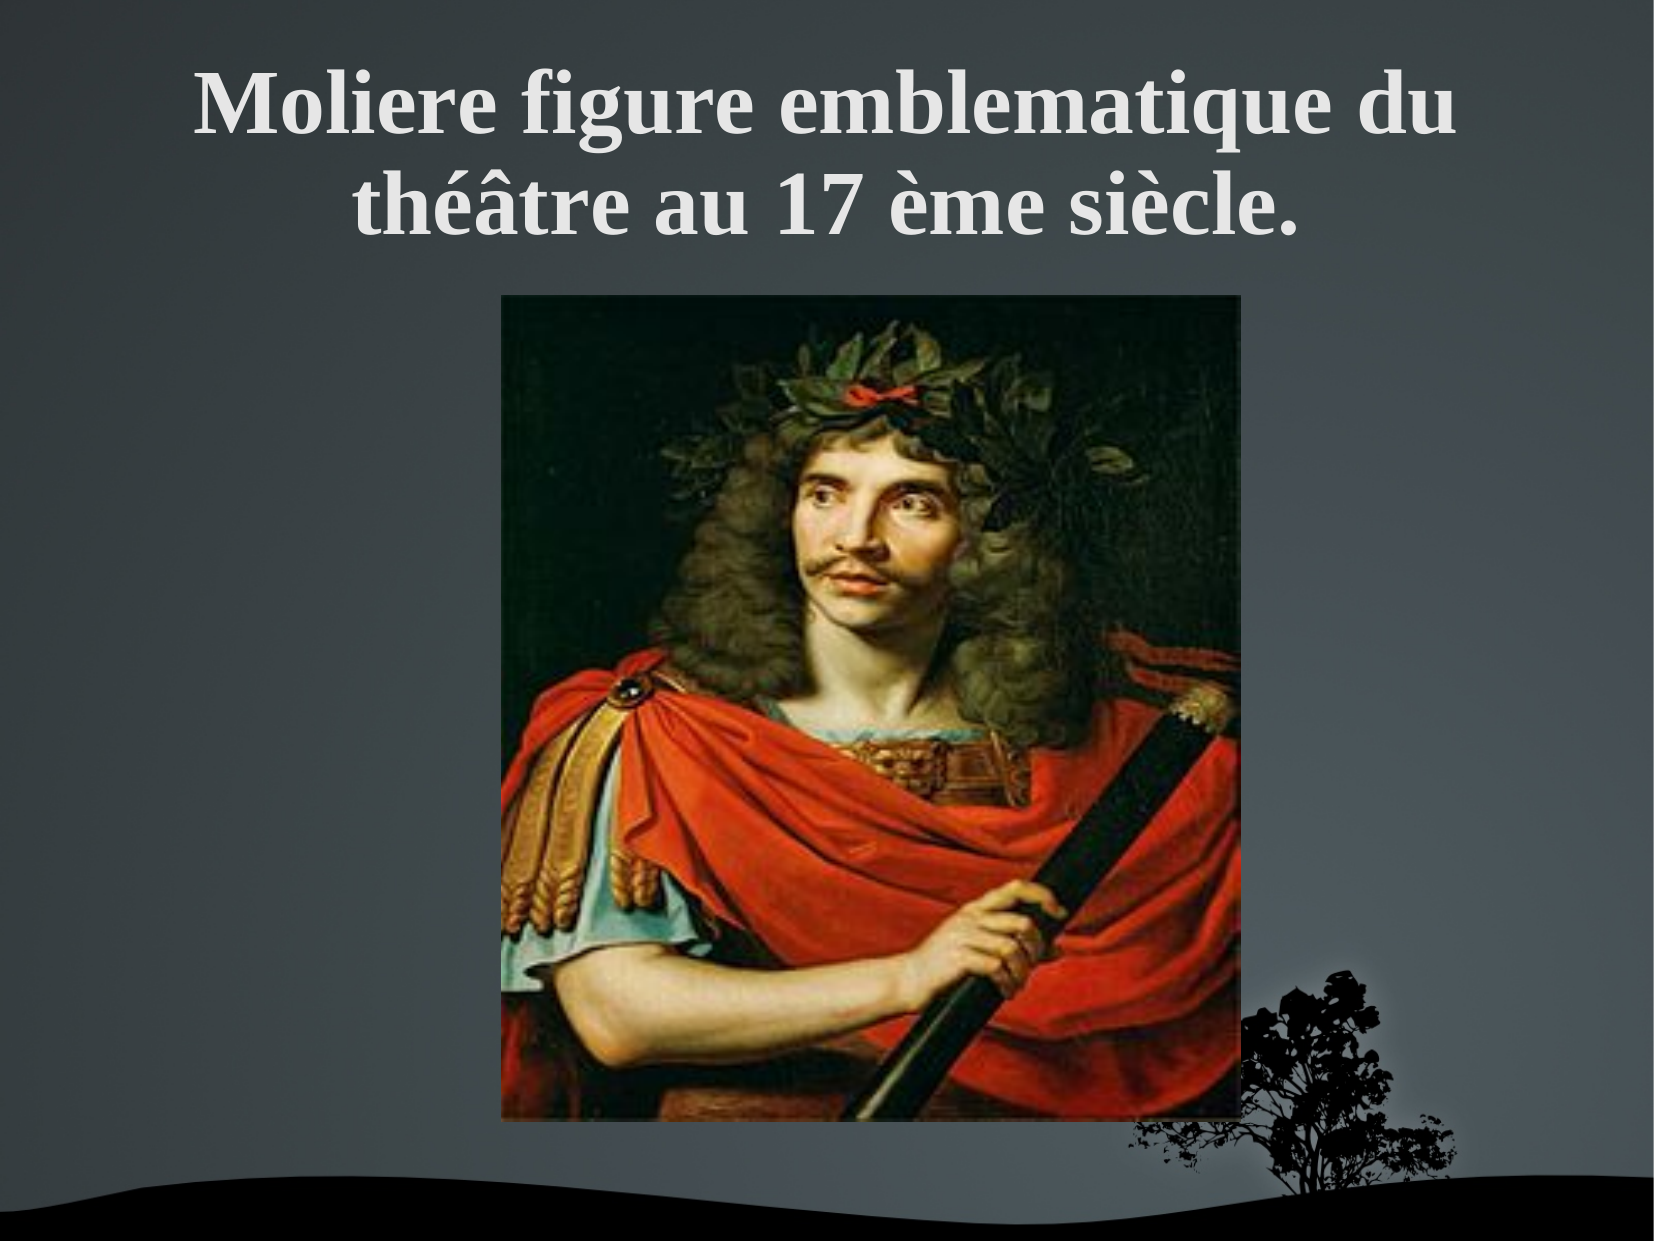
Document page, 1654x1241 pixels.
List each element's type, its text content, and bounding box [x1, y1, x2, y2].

picture [0, 0, 1654, 1241]
title Moliere figure emblematique du théâtre au 17 ème siècle. [82, 33, 1571, 273]
